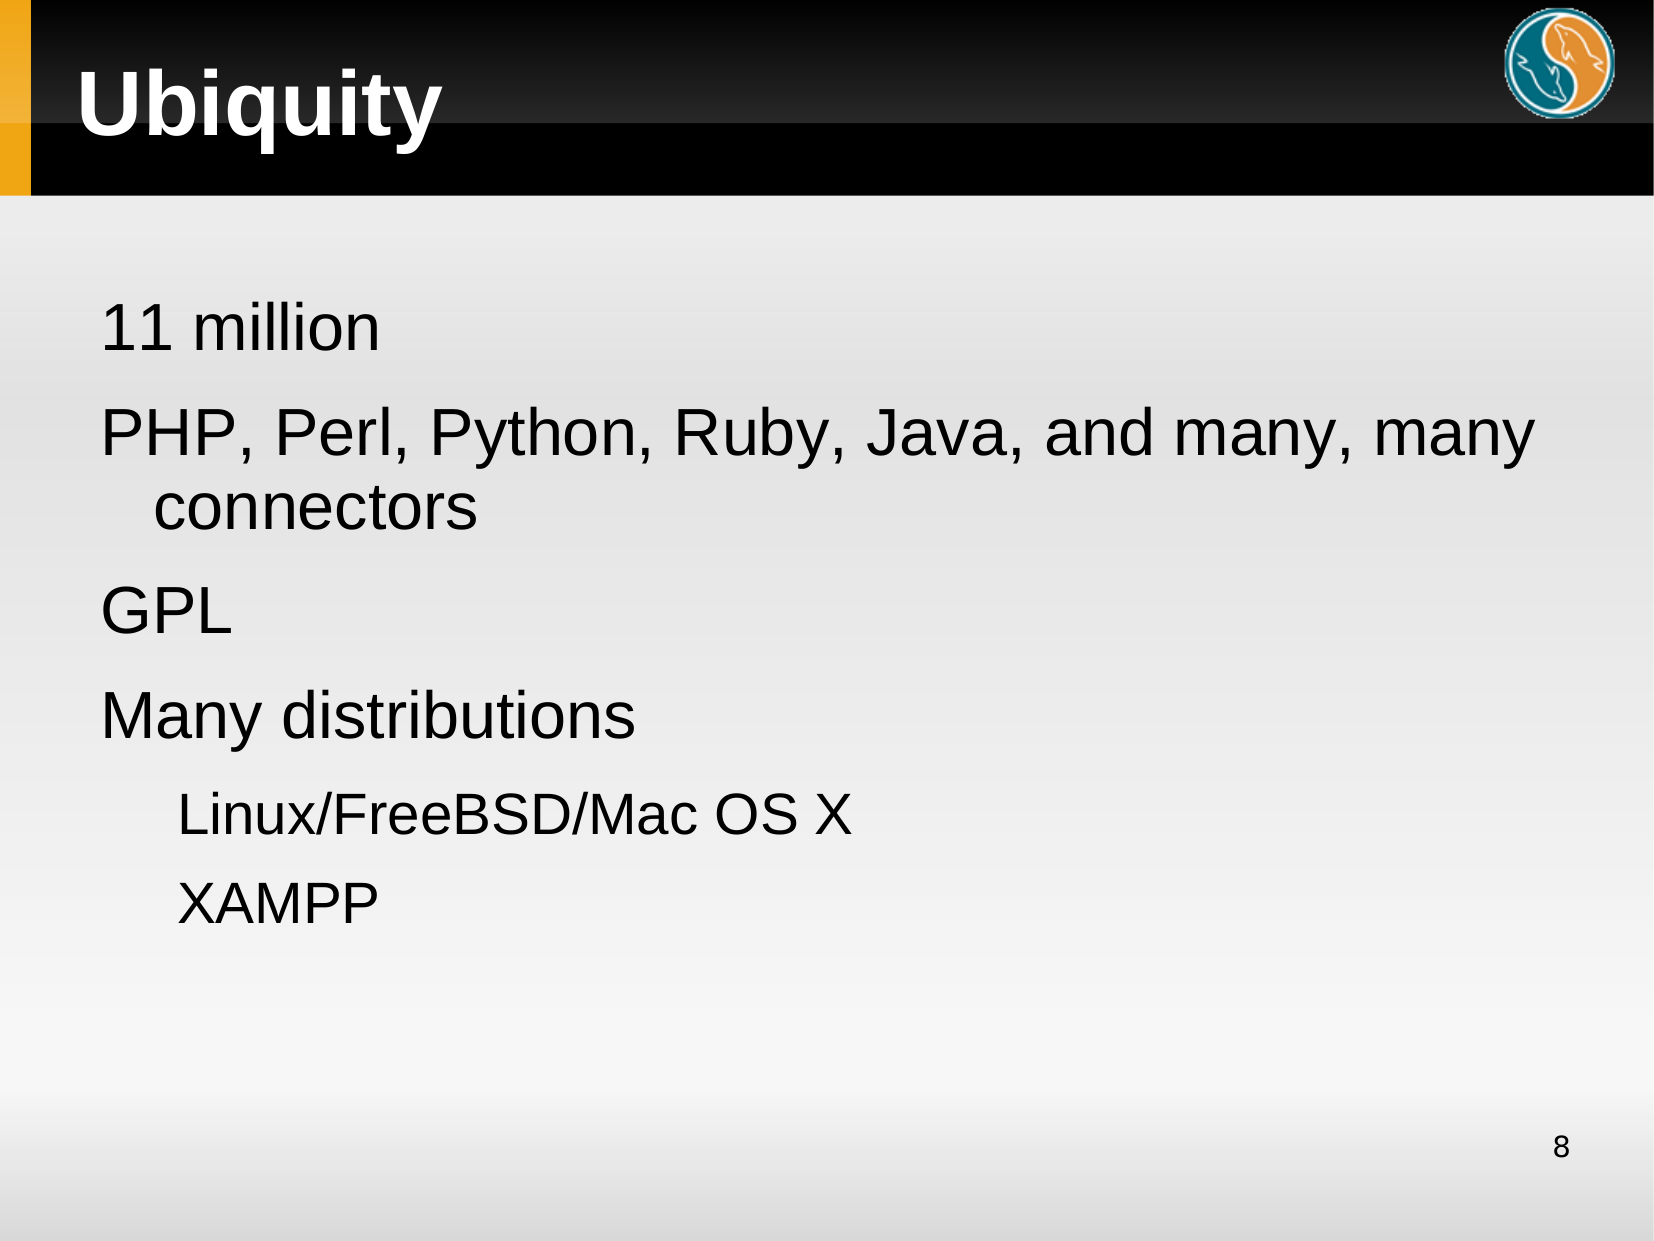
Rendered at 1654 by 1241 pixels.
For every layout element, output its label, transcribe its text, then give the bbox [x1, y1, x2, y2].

title Ubiquity [76, 7, 1565, 200]
picture [0, 0, 1654, 1241]
list 11 million PHP, Perl, Python, Ruby, Java, and many, many connectors GPL Many distributions Linux/FreeBSD/Mac OS X XAMPP [82, 290, 1571, 1094]
